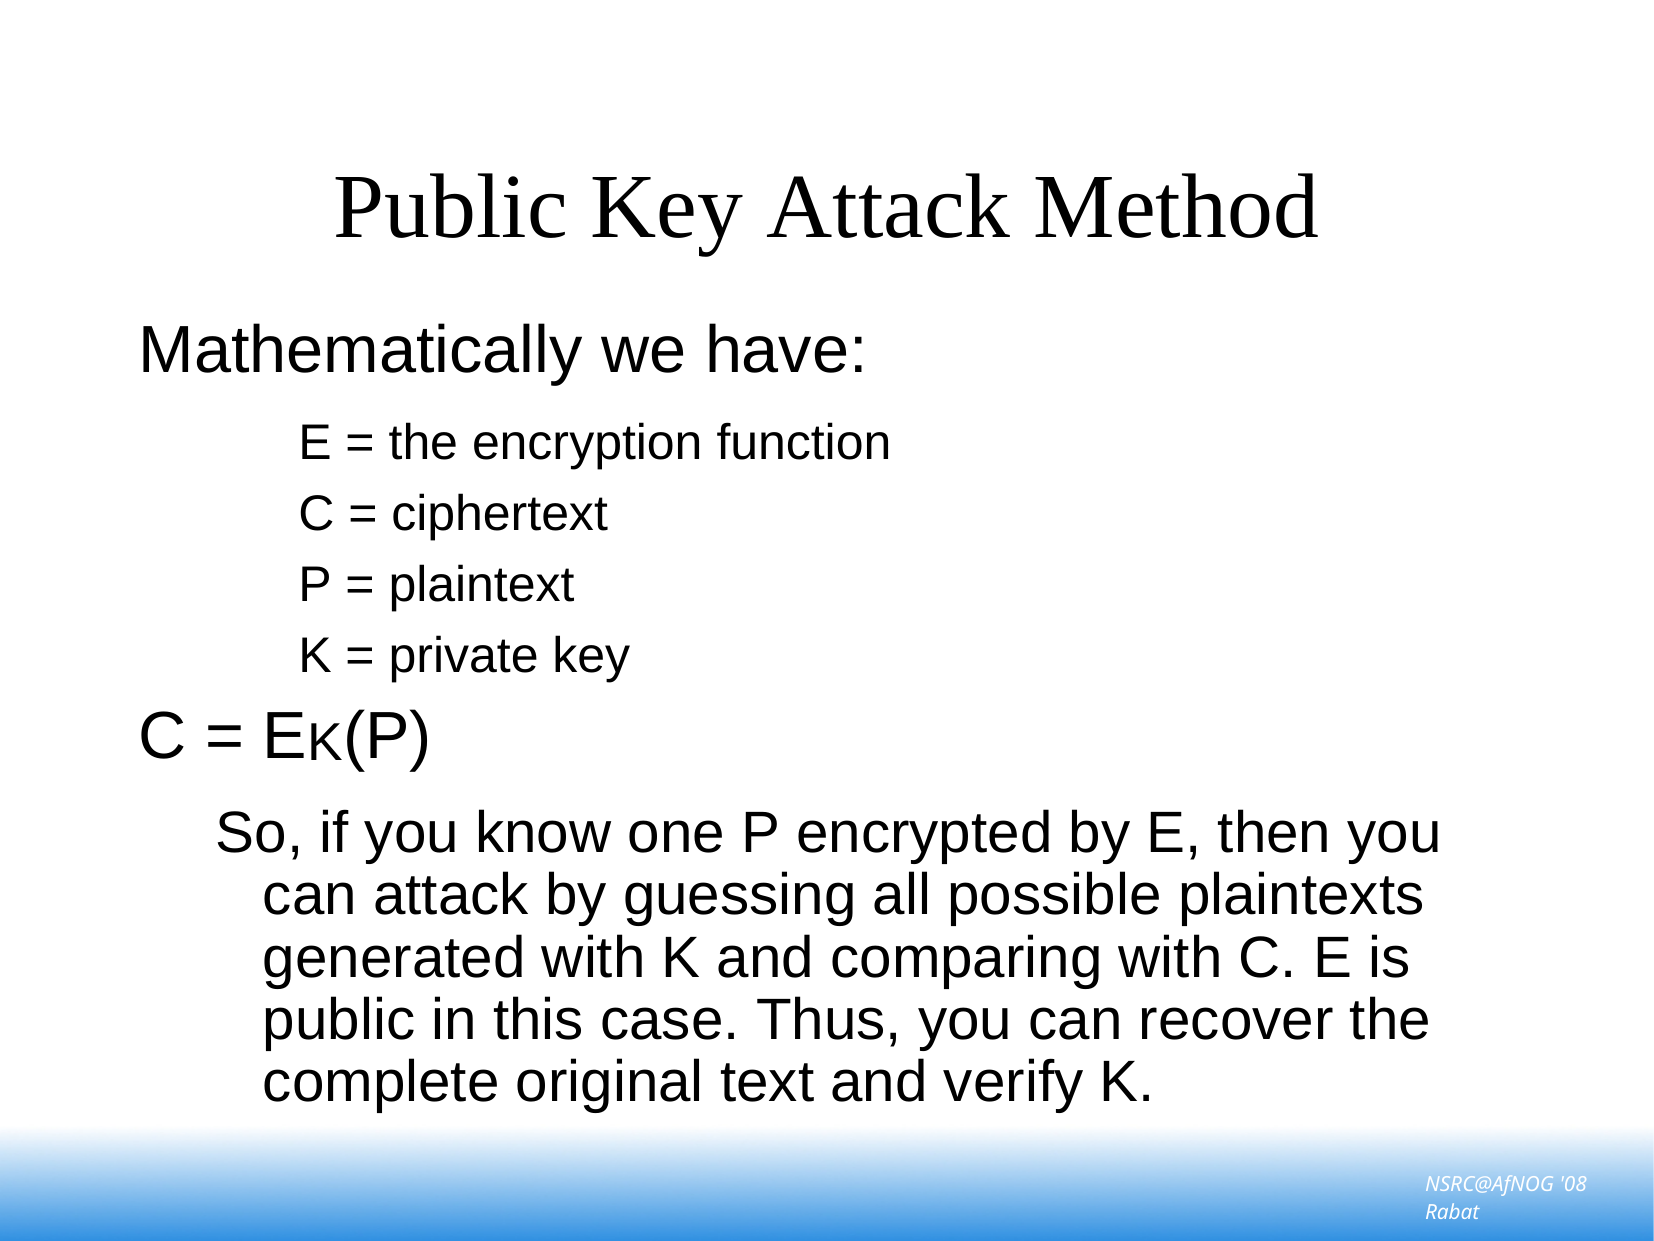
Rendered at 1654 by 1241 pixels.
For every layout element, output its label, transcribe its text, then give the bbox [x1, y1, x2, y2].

title Public Key Attack Method [121, 102, 1534, 310]
picture [0, 1124, 1654, 1241]
list Mathematically we have: E = the encryption function C = ciphertext P = plaintext K = private key C = EK(P) So, if you know one P encrypted by E, then you can attack by guessing all possible plaintexts generated with K and comparing with C. E is public in this case. Thus, you can recover the complete original text and verify K. [121, 315, 1534, 1128]
